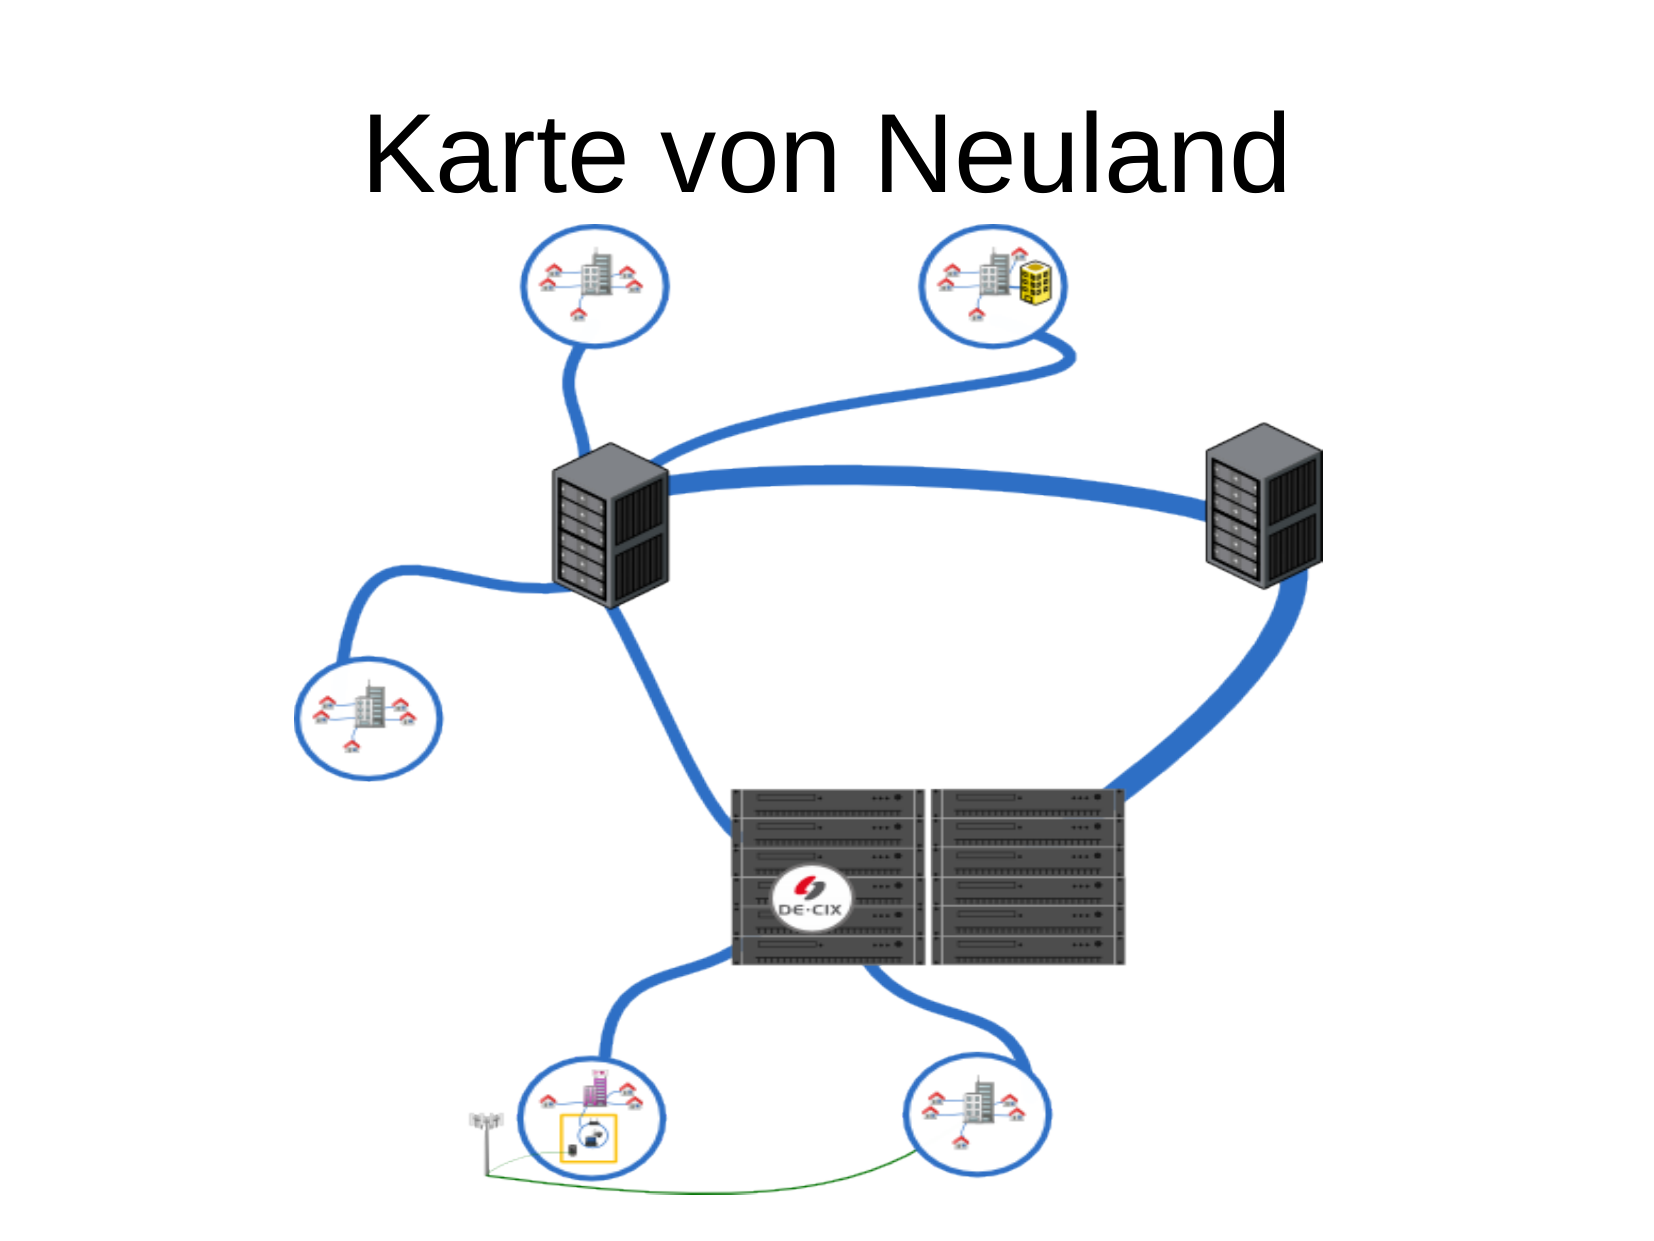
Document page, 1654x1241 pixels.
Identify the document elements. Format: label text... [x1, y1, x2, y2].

title Karte von Neuland [82, 49, 1571, 257]
picture [294, 224, 1323, 1195]
